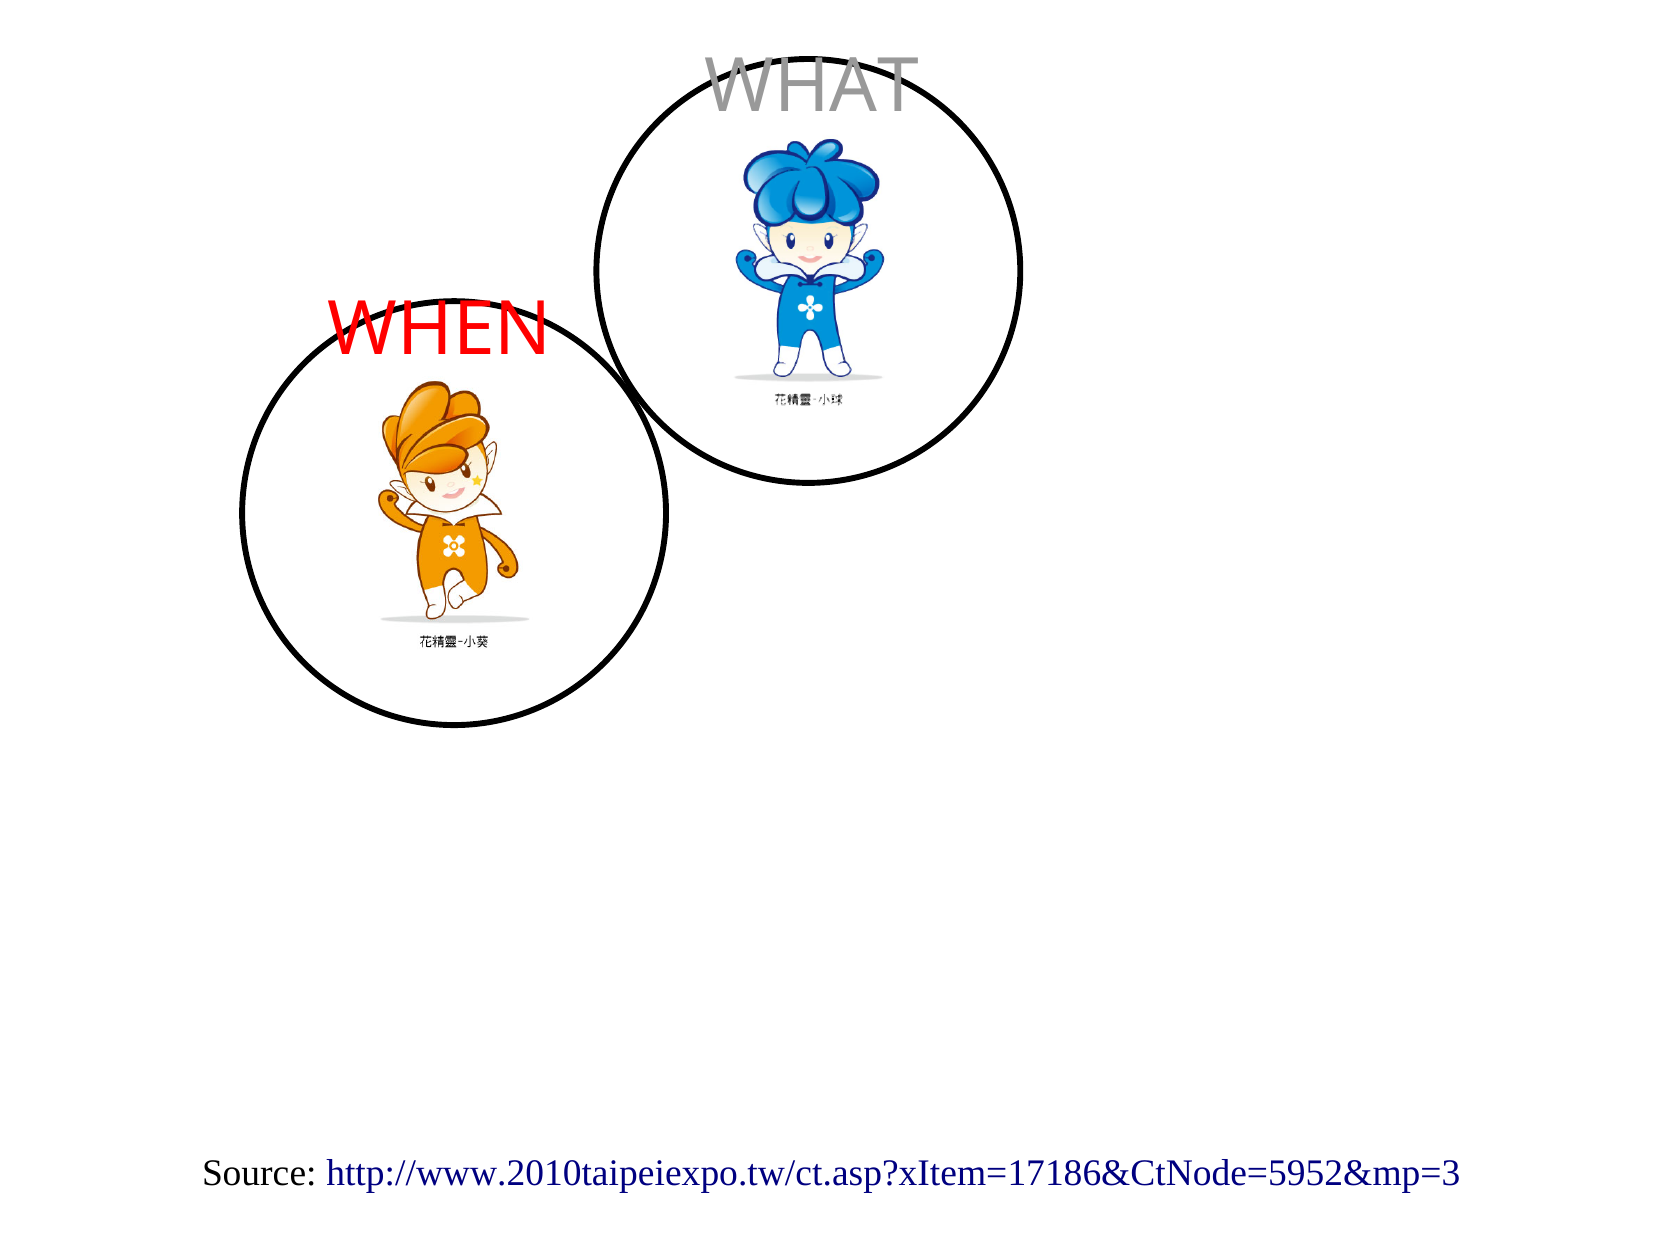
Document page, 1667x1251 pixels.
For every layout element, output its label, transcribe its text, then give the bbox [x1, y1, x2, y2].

text_box WHEN [218, 271, 662, 377]
text_box Source: http://www.2010taipeiexpo.tw/ct.asp?xItem=17186&CtNode=5952&mp=3 [187, 1140, 1487, 1201]
picture [355, 377, 553, 661]
picture [710, 135, 907, 419]
text_box WHAT [590, 29, 1034, 135]
text_box [242, 377, 667, 726]
text_box [596, 135, 1021, 483]
